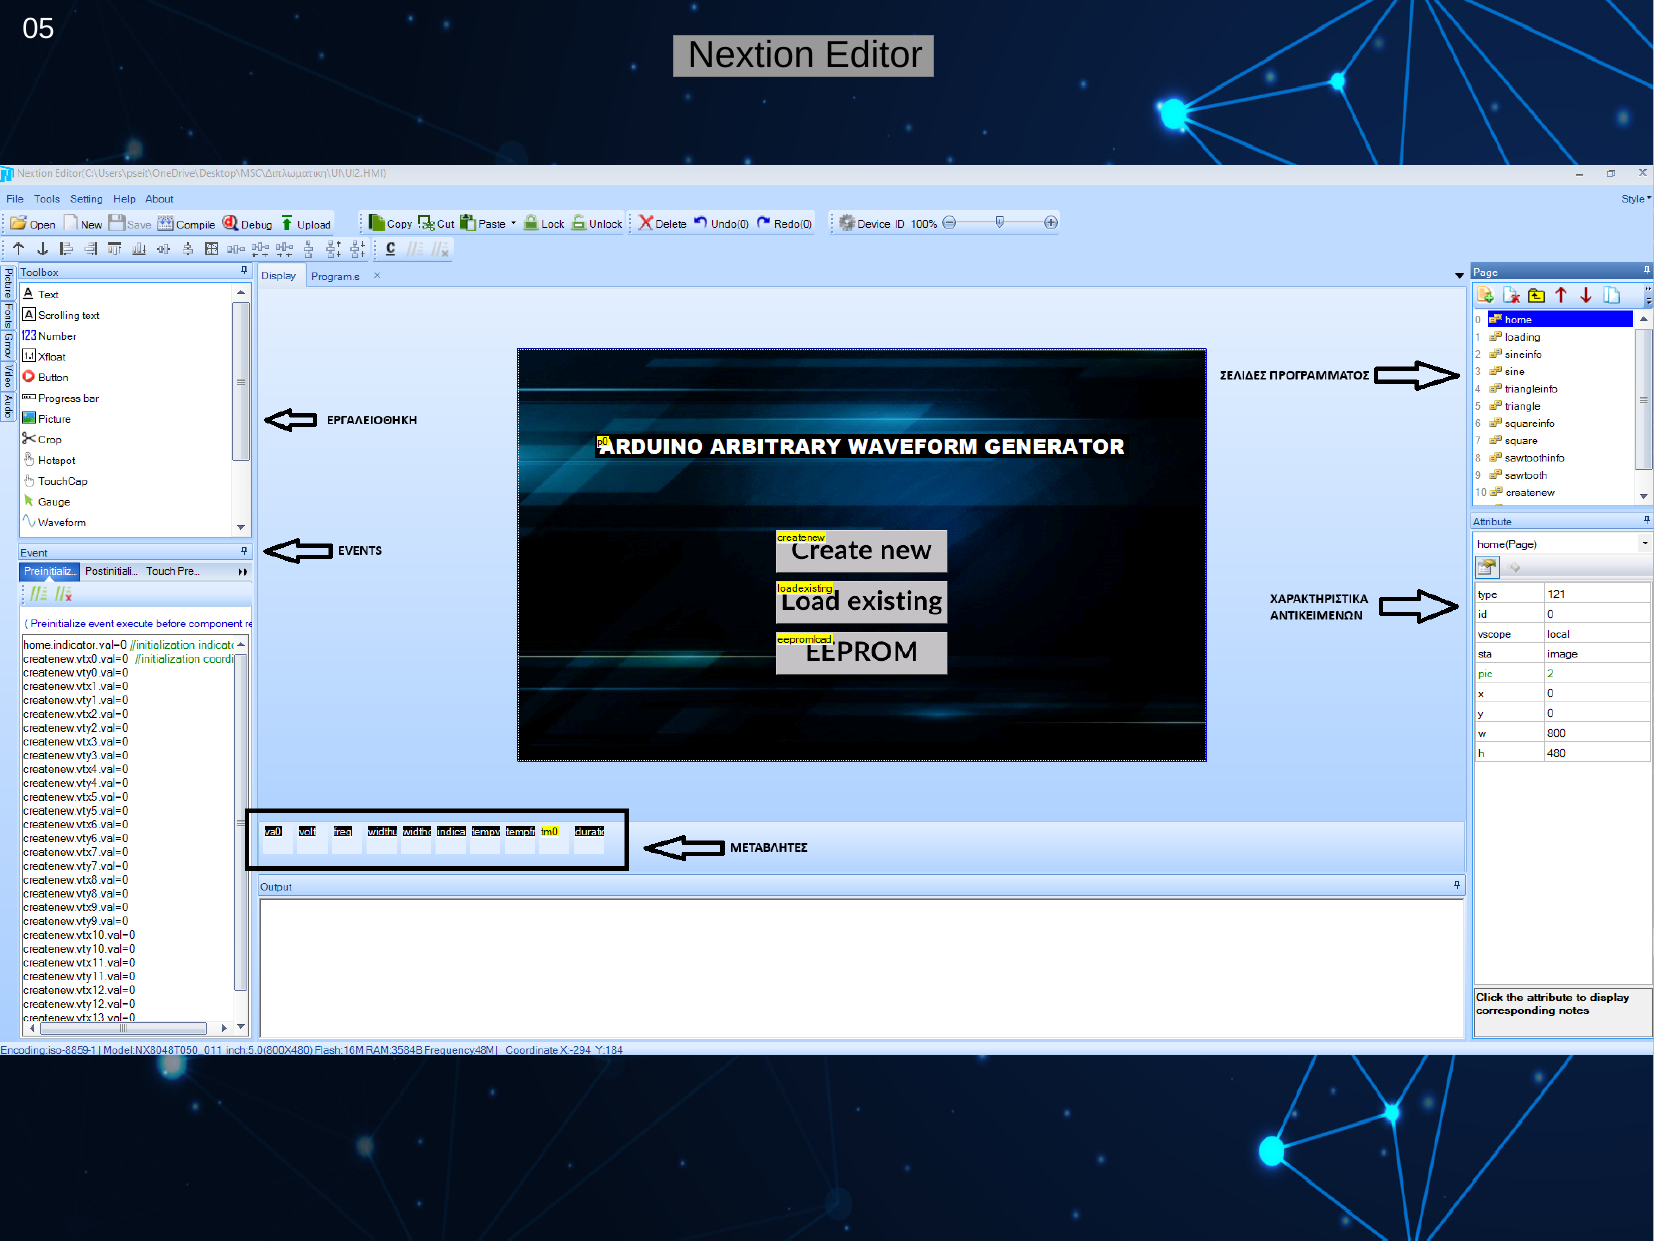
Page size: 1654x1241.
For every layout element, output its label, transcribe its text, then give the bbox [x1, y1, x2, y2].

text_box Nextion Editor [673, 25, 1000, 83]
title 05 [6, 5, 71, 48]
picture [0, 0, 1654, 1241]
